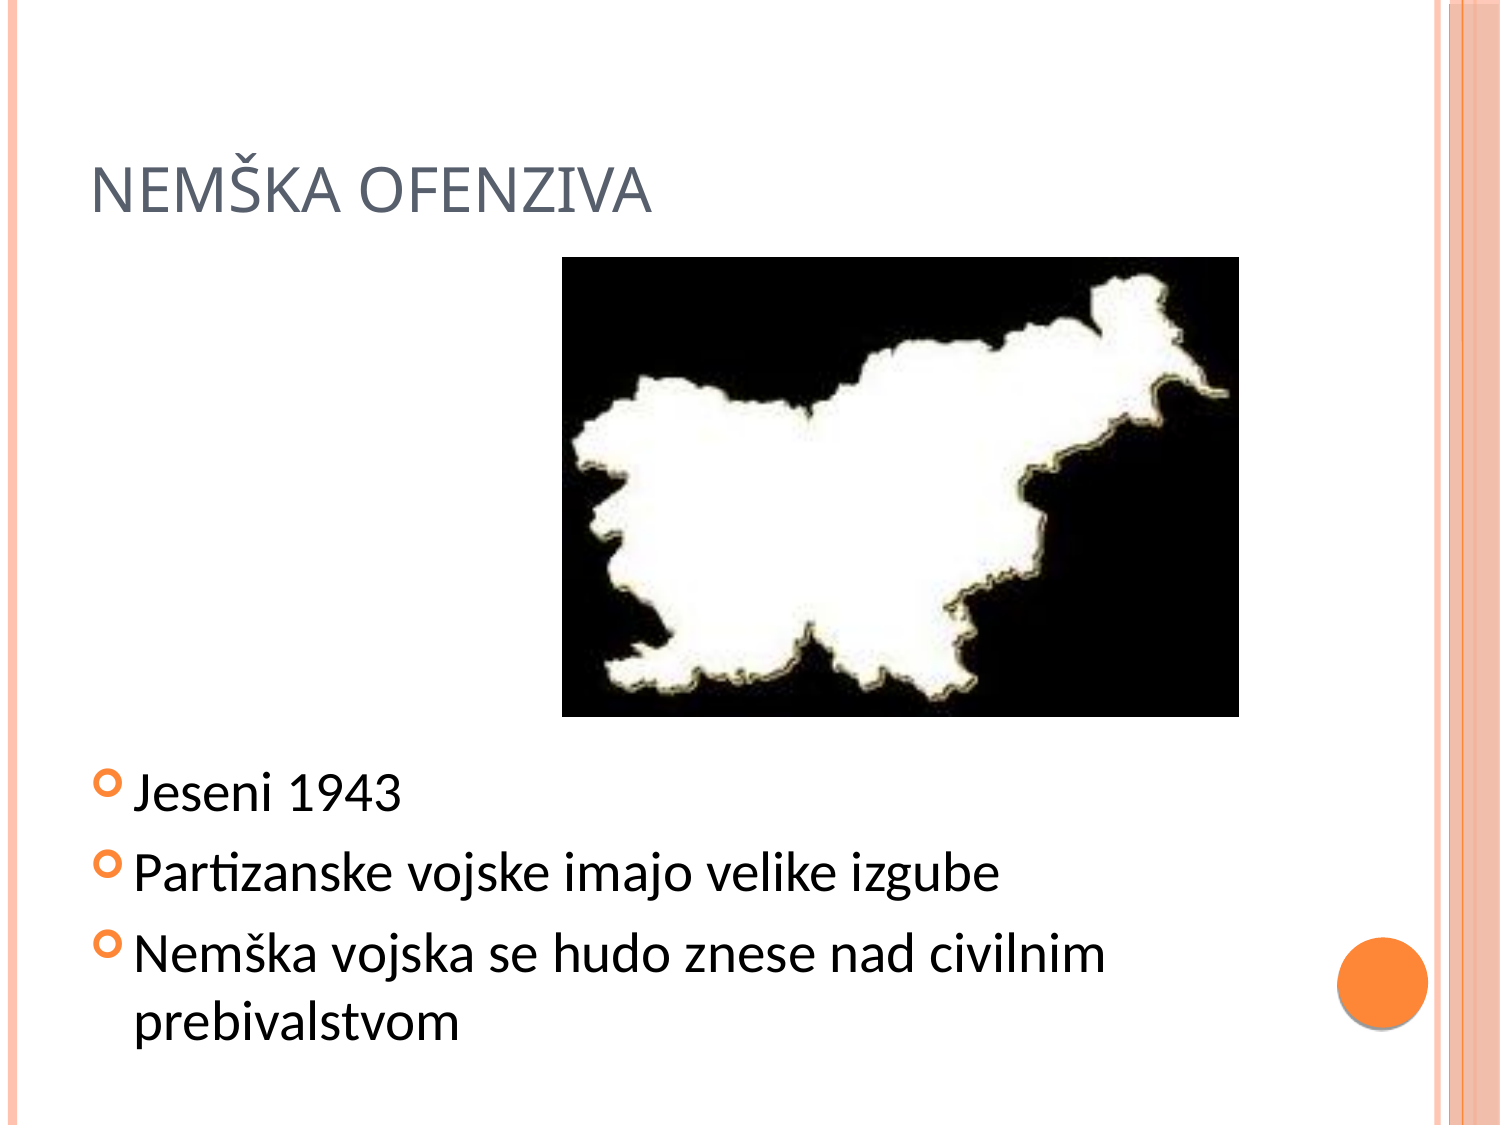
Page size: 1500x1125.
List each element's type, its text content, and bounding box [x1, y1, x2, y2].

picture [562, 257, 1239, 717]
list Jeseni 1943 Partizanske vojske imajo velike izgube Nemška vojska se hudo znese nad civilnim prebivalstvom [75, 262, 1300, 1062]
title NEMŠKA OFENZIVA [75, 45, 1300, 233]
